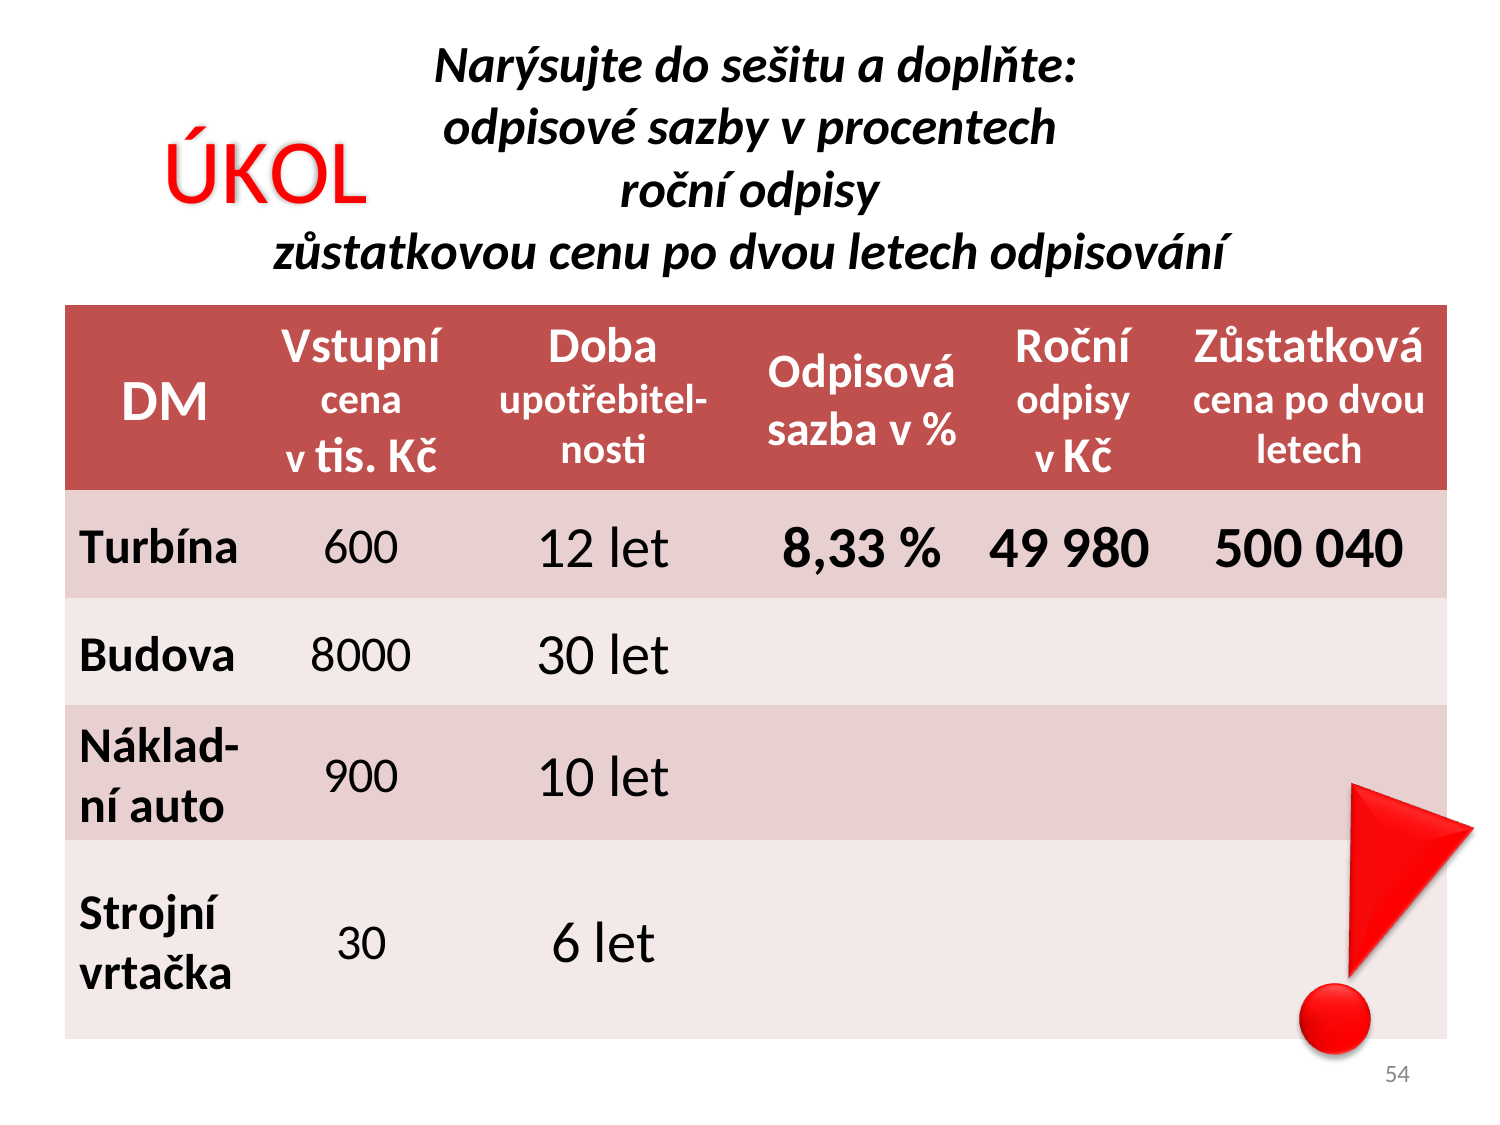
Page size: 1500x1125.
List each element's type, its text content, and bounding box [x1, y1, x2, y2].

table_cell [750, 840, 975, 1039]
table_cell 30 [266, 840, 457, 1039]
table_cell [975, 598, 1172, 705]
table_cell 900 [266, 705, 457, 840]
text_box ÚKOL [140, 120, 391, 213]
table_cell 49 980 [975, 490, 1172, 598]
table_cell [975, 705, 1172, 840]
table_cell Strojní vrtačka [65, 840, 266, 1039]
table_cell [1172, 598, 1447, 705]
table_cell [975, 840, 1172, 1039]
table_cell 8,33 % [750, 490, 975, 598]
table_cell 10 let [457, 705, 750, 840]
table_cell [1172, 840, 1339, 1039]
table_cell 600 [266, 490, 457, 598]
table_cell Náklad-ní auto [65, 705, 266, 840]
table_header Roční odpisy v Kč [975, 305, 1172, 490]
picture [1290, 778, 1484, 1070]
table_cell 12 let [457, 490, 750, 598]
table_cell [750, 705, 975, 840]
picture [78, 78, 453, 247]
text_box <číslo> [1074, 1042, 1426, 1103]
table_header DM [65, 305, 266, 490]
table_cell [750, 598, 975, 705]
table_header Doba upotřebitel-nosti [457, 305, 750, 490]
table_header Odpisová sazba v % [750, 305, 975, 490]
table_cell [1172, 705, 1447, 840]
table_header Vstupní cena v tis. Kč [266, 305, 457, 490]
table_cell [1380, 993, 1447, 1039]
table_cell 500 040 [1172, 490, 1447, 598]
table_cell Turbína [65, 490, 266, 598]
table_cell 8000 [266, 598, 457, 705]
table_cell Budova [65, 598, 266, 705]
title Narýsujte do sešitu a doplňte: odpisové sazby v procentech roční odpisy zůstatkovou cenu po dvou letech odpisování [75, 22, 1426, 288]
table_cell 30 let [457, 598, 750, 705]
table_header Zůstatková cena po dvou letech [1172, 305, 1447, 490]
table_cell 6 let [457, 840, 750, 1039]
